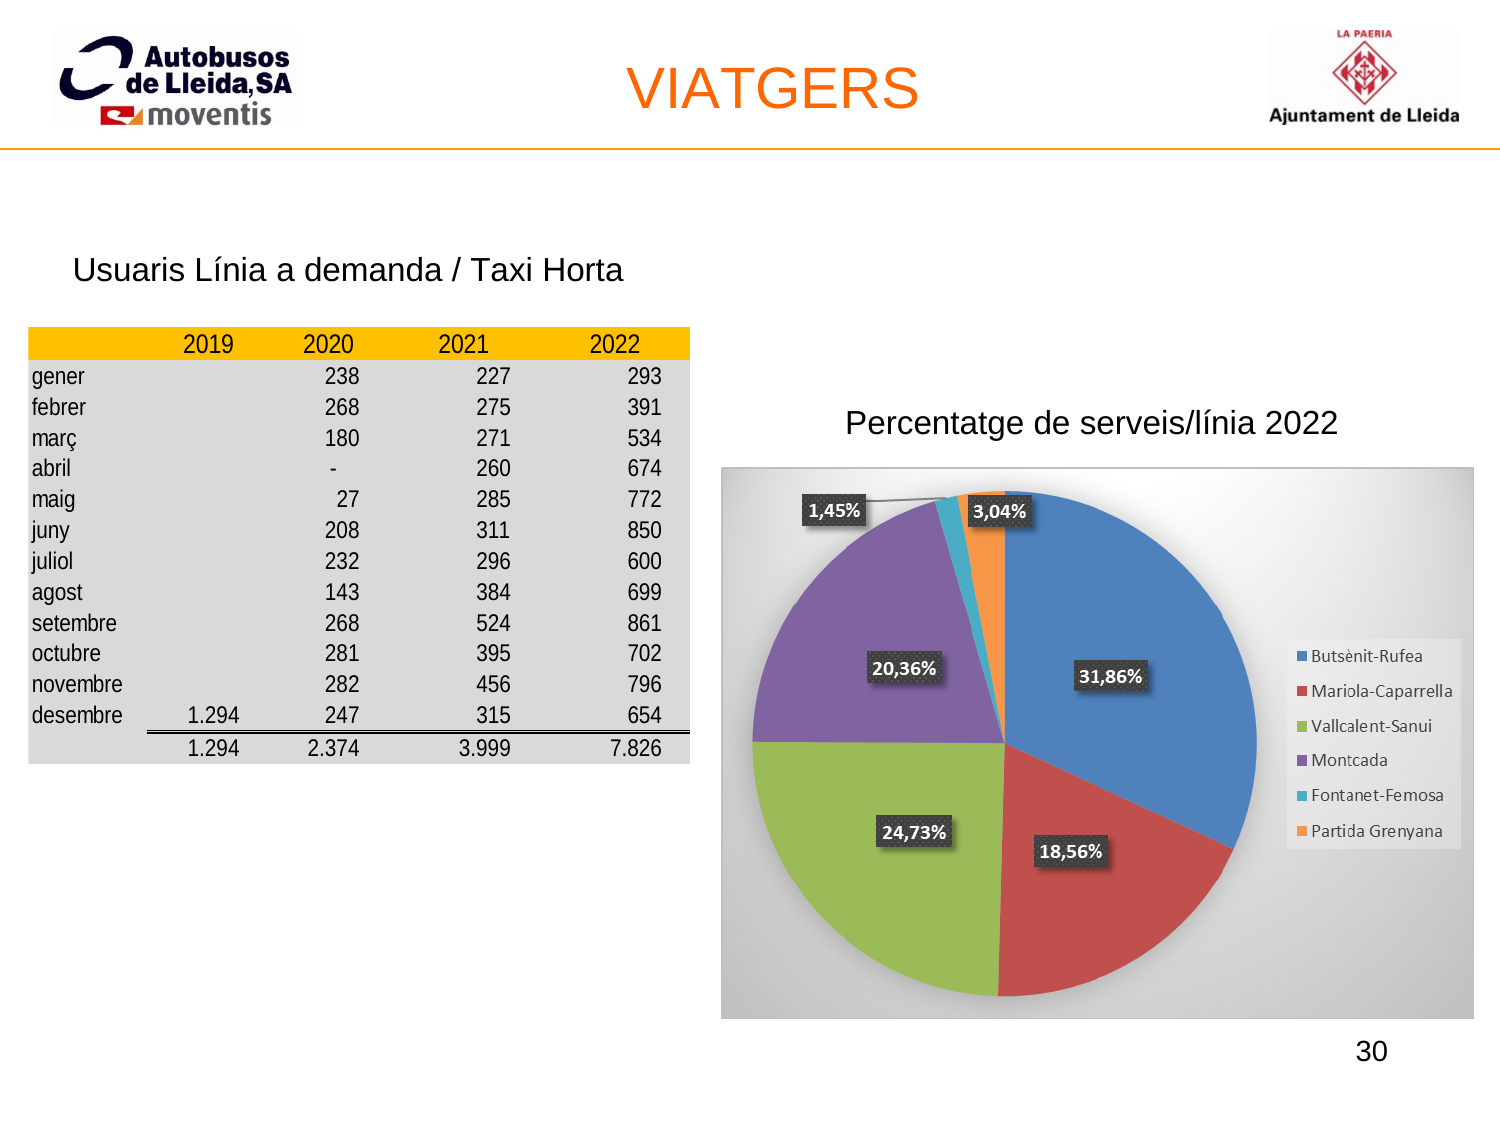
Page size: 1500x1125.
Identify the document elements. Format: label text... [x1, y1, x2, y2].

picture [721, 467, 1474, 1019]
text_box Percentatge de serveis/línia 2022 [690, 385, 1495, 457]
text_box VIATGERS [454, 42, 1093, 114]
text_box 30 [1340, 1024, 1426, 1103]
text_box Usuaris Línia a demanda / Taxi Horta [0, 232, 751, 304]
picture [27, 326, 692, 765]
